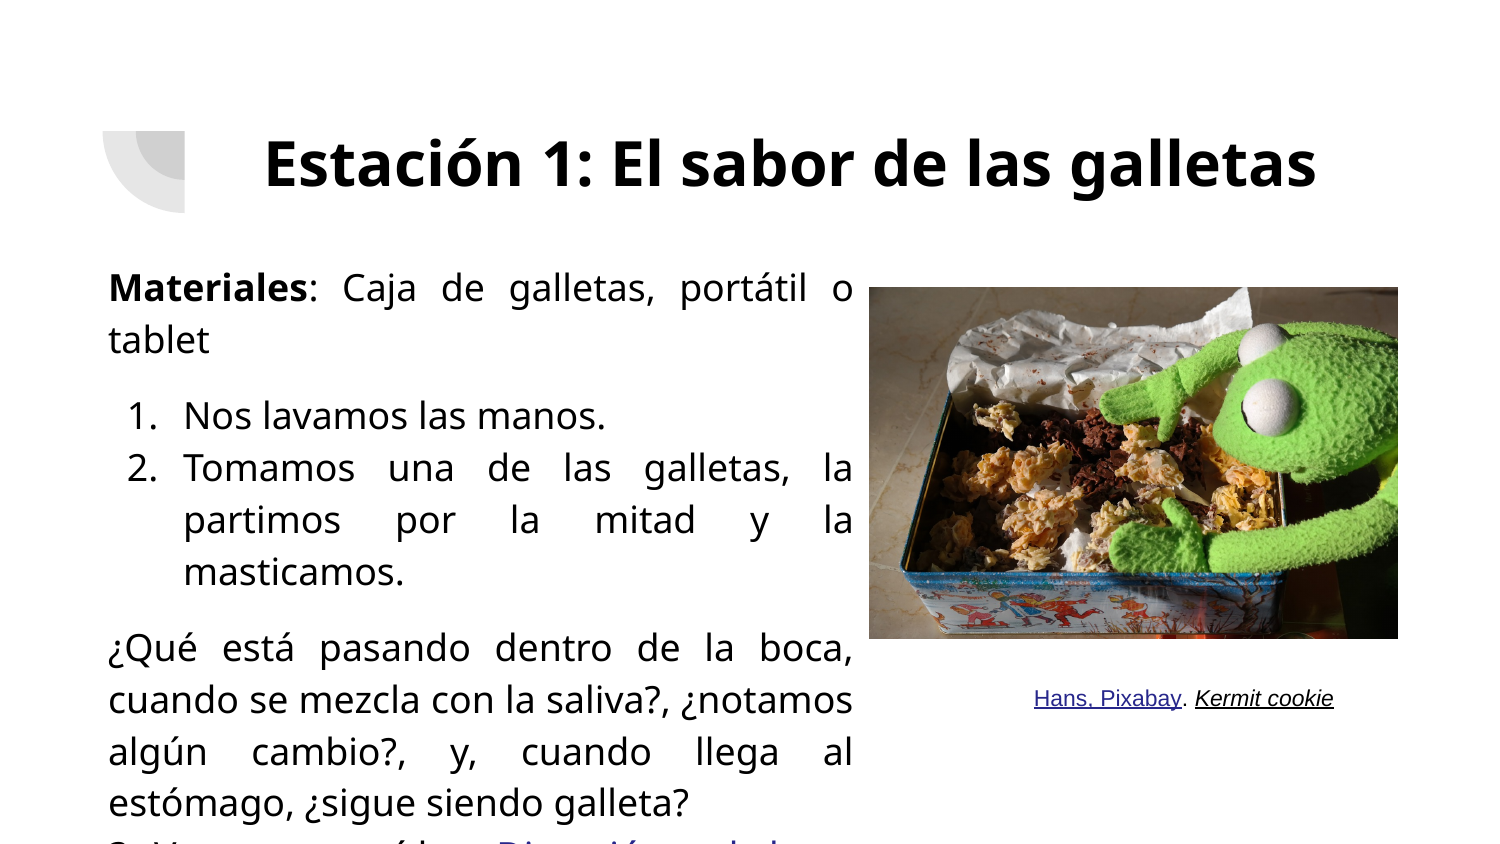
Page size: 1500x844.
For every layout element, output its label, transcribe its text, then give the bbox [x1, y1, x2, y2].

picture [869, 287, 1398, 639]
text_box Hans, Pixabay. Kermit cookie [960, 663, 1414, 744]
list Materiales: Caja de galletas, portátil o tablet Nos lavamos las manos. Tomamos una de las galletas, la partimos por la mitad y la masticamos. ¿Qué está pasando dentro de la boca, cuando se mezcla con la saliva?, ¿notamos algún cambio?, y, cuando llega al estómago, ¿sigue siendo galleta? 3. Vemos este vídeo: Digestión en la boca (Erickson Tamayo) [93, 242, 870, 830]
title Estación 1: El sabor de las galletas [213, 98, 1368, 263]
